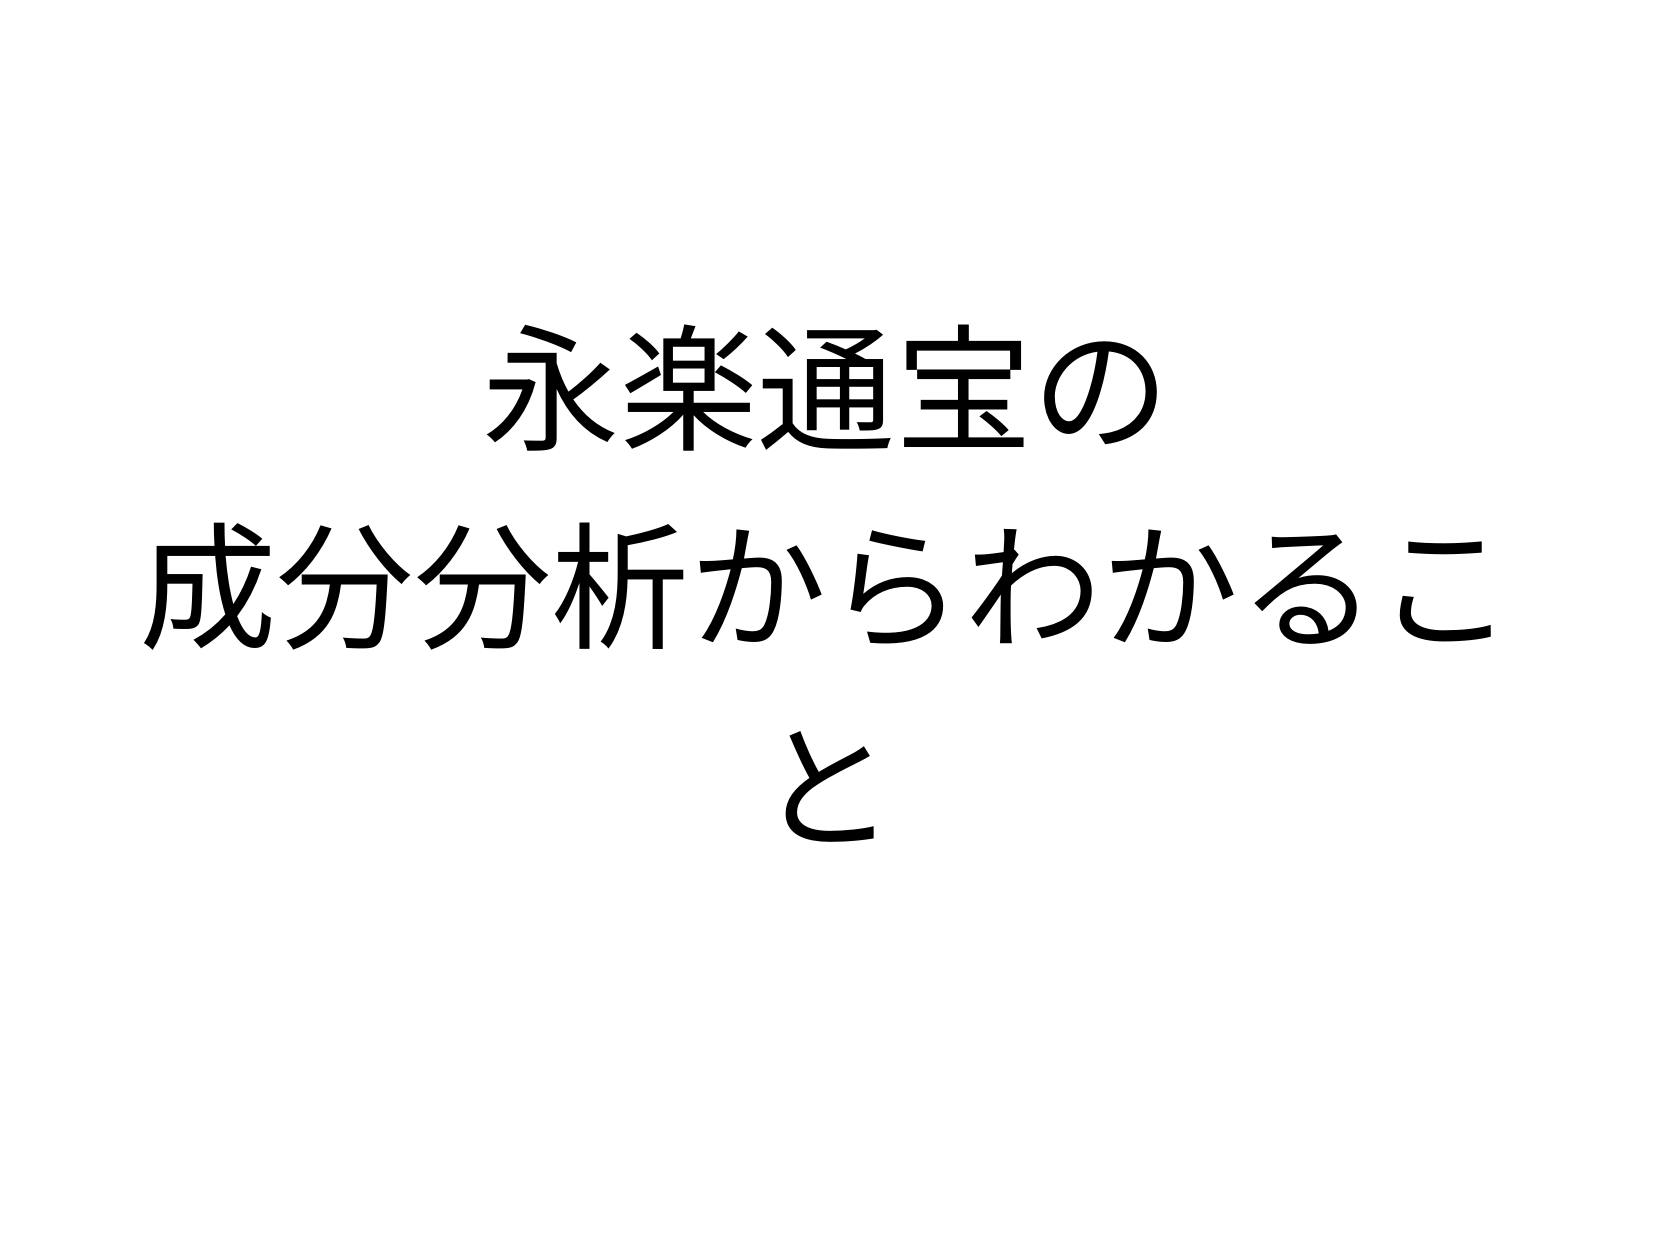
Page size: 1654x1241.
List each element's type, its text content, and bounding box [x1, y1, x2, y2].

subtitle 永楽通宝の 成分分析からわかること [82, 56, 1571, 1102]
